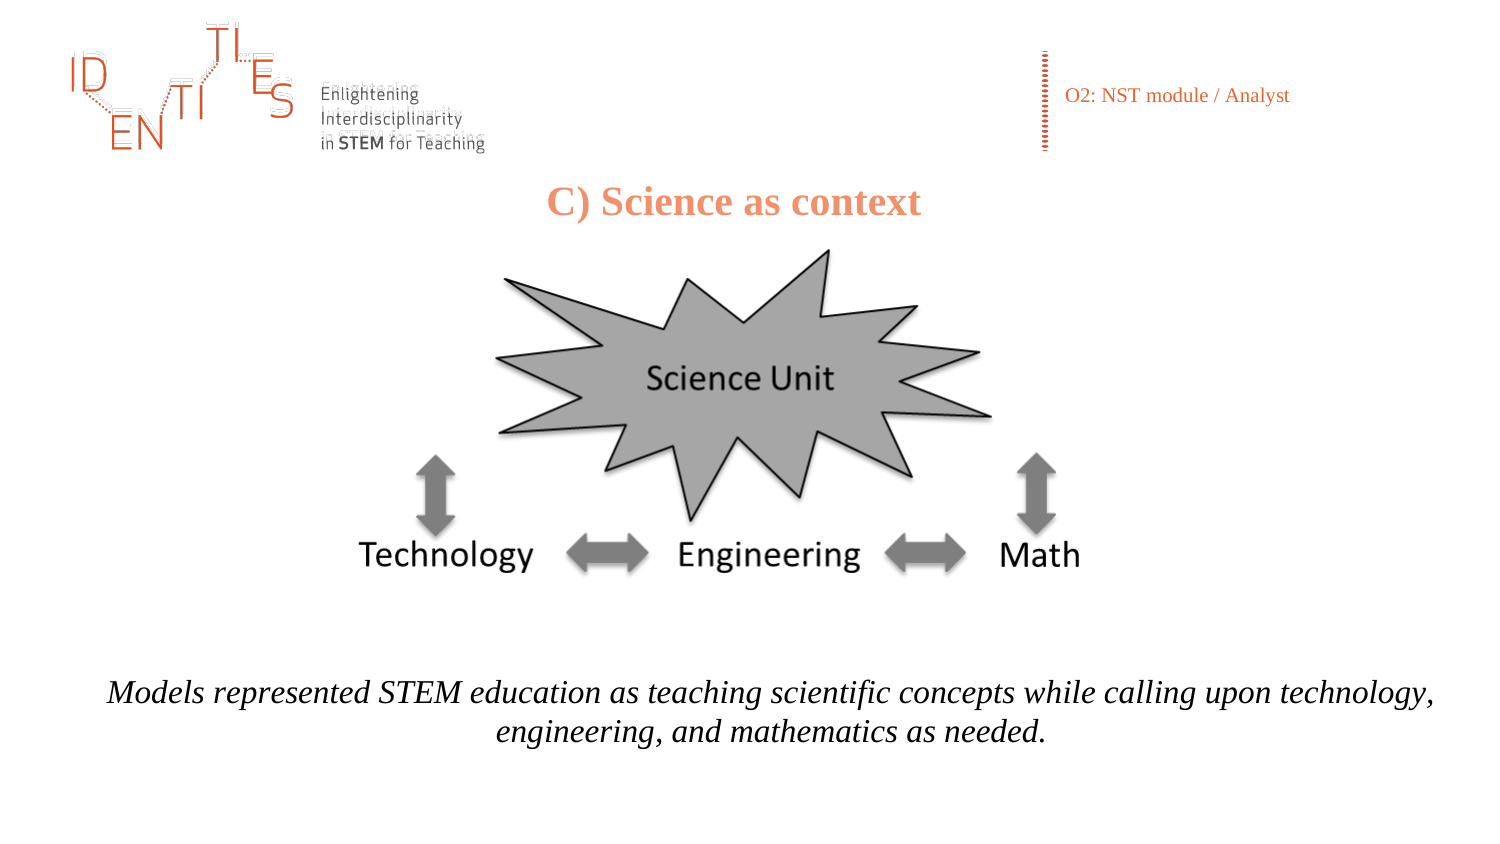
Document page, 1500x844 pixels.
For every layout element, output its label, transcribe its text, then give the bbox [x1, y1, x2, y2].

text_box Models represented STEM education as teaching scientific concepts while calling upon technology, engineering, and mathematics as needed. [71, 662, 1472, 759]
picture [335, 246, 1105, 600]
text_box C) Science as context [477, 165, 1002, 232]
picture [71, 18, 485, 157]
text_box O2: NST module / Analyst [1050, 74, 1472, 156]
picture [1042, 51, 1051, 151]
